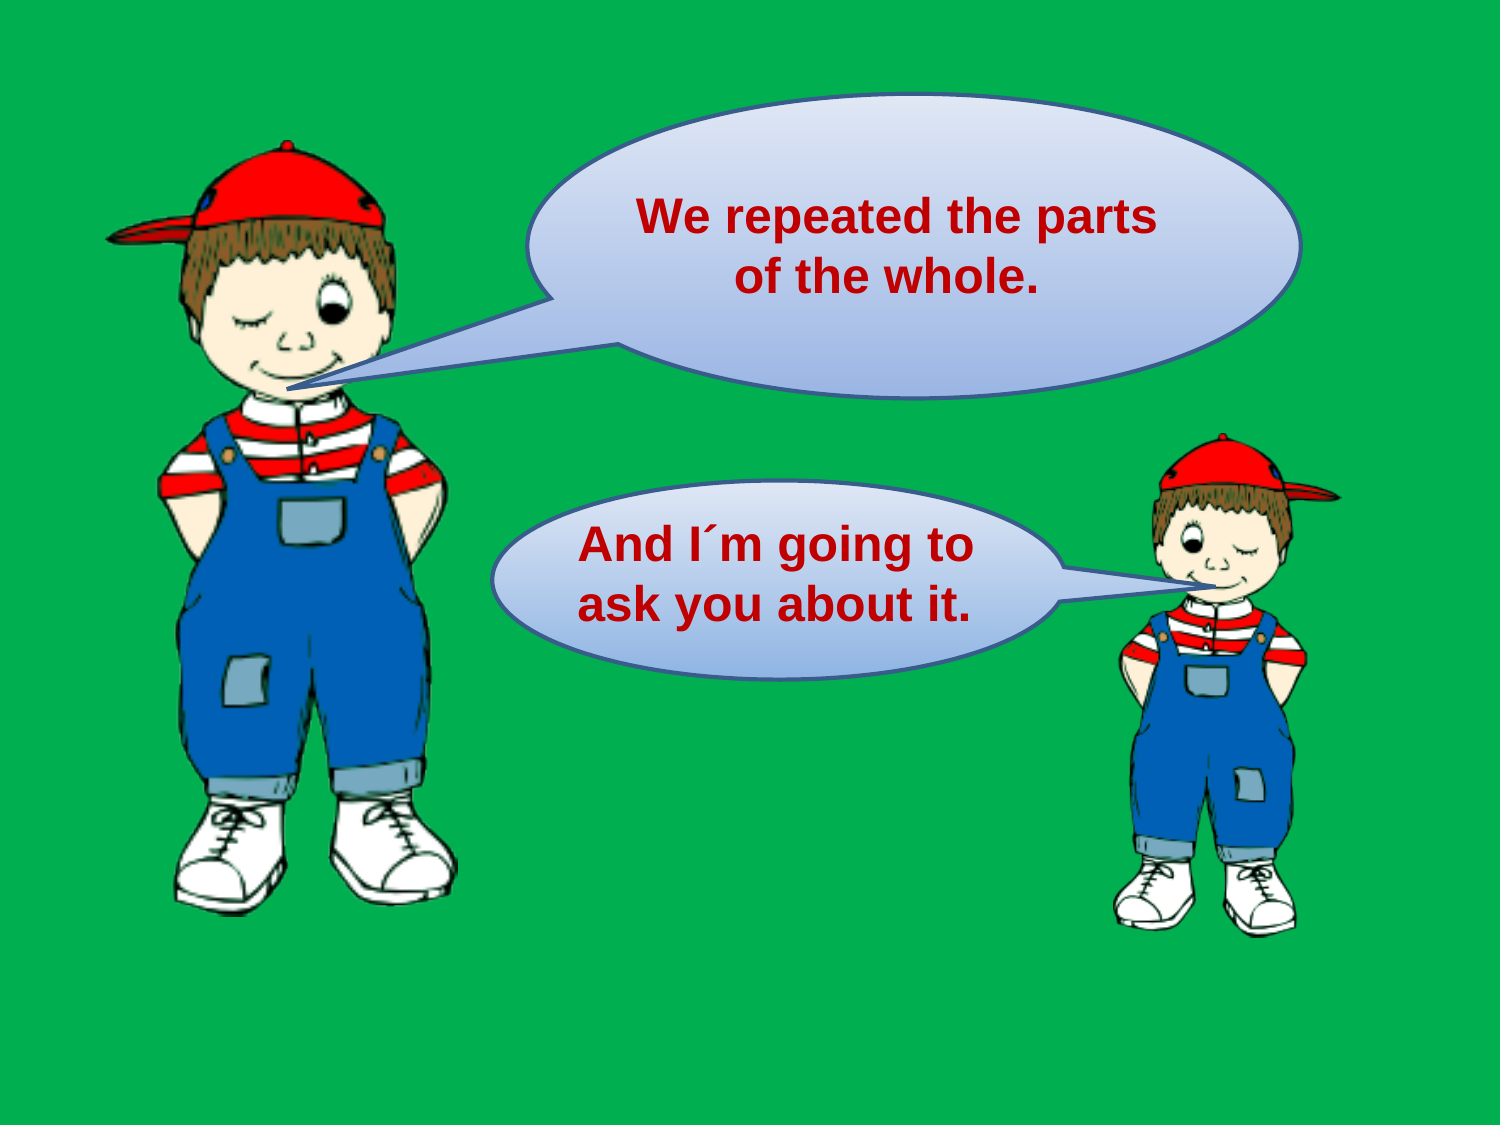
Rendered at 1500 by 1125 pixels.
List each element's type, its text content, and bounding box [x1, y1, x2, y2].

picture [105, 140, 458, 917]
text_box [597, 480, 962, 503]
text_box [286, 93, 1263, 399]
text_box [492, 514, 1009, 680]
picture [1113, 433, 1342, 938]
text_box [1079, 569, 1216, 600]
text_box And I´m going to ask you about it. [562, 503, 1079, 640]
text_box [1278, 194, 1301, 298]
text_box We repeated the parts of the whole. [621, 175, 1278, 312]
